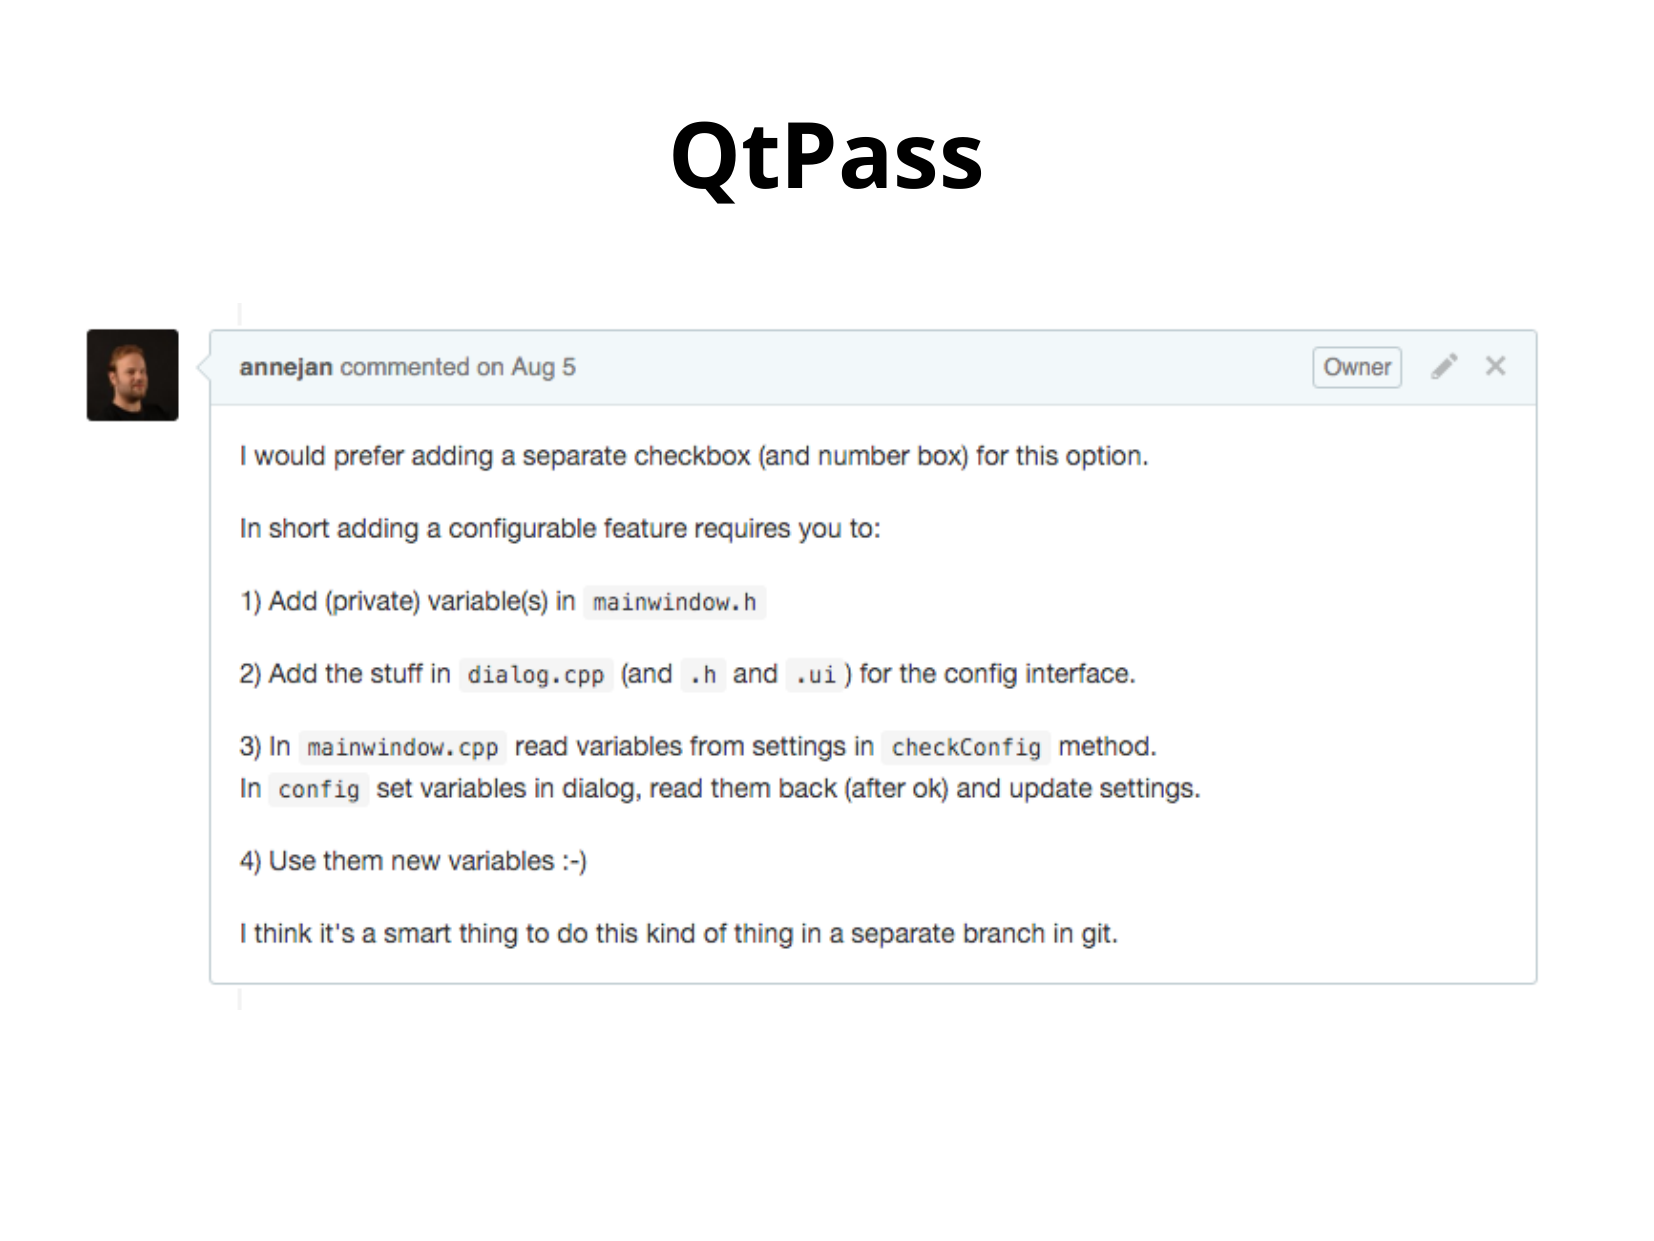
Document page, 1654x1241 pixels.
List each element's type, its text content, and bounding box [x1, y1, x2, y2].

title QtPass [82, 49, 1571, 257]
subtitle [82, 290, 1571, 1010]
picture [74, 303, 1563, 1010]
